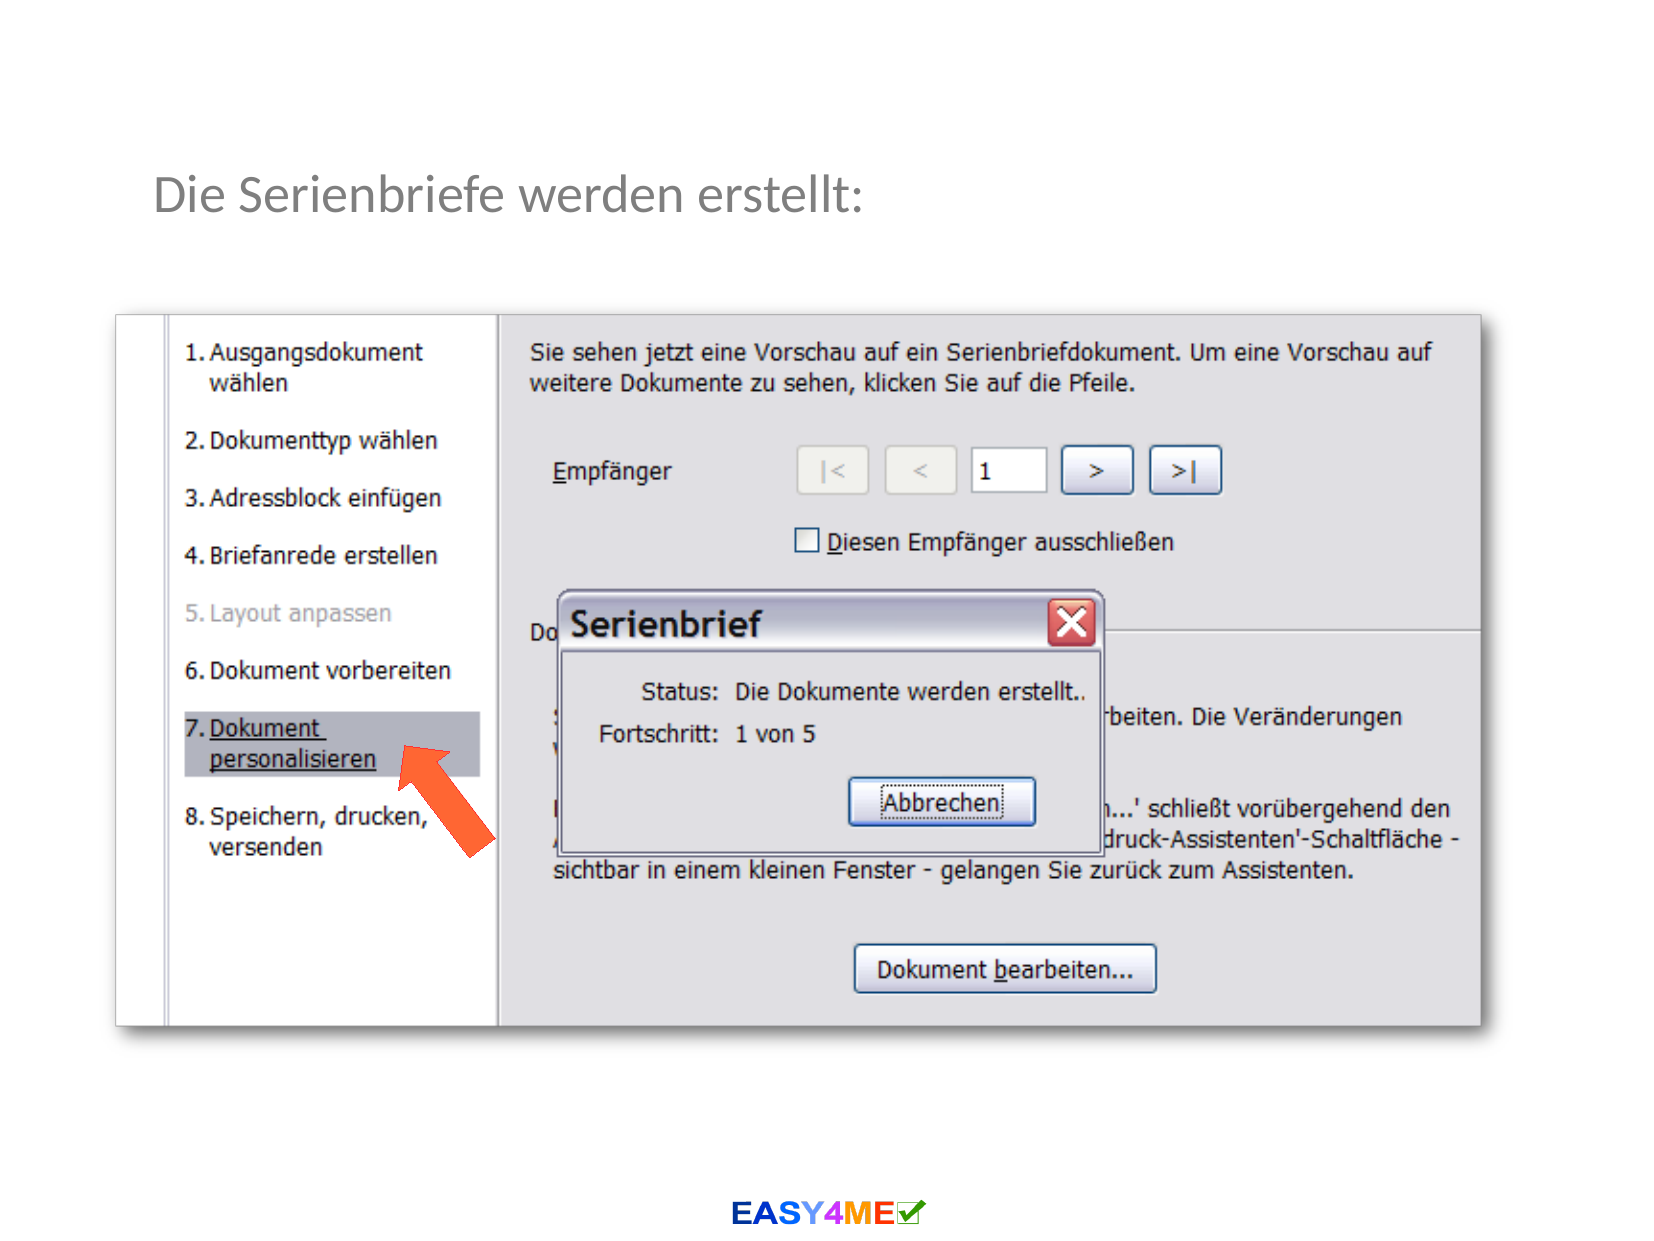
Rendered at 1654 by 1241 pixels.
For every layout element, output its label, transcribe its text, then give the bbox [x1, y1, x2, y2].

text_box [398, 745, 496, 858]
picture [726, 1195, 934, 1229]
picture [95, 1010, 1518, 1063]
list Die Serienbriefe werden erstellt: [82, 171, 1571, 1010]
